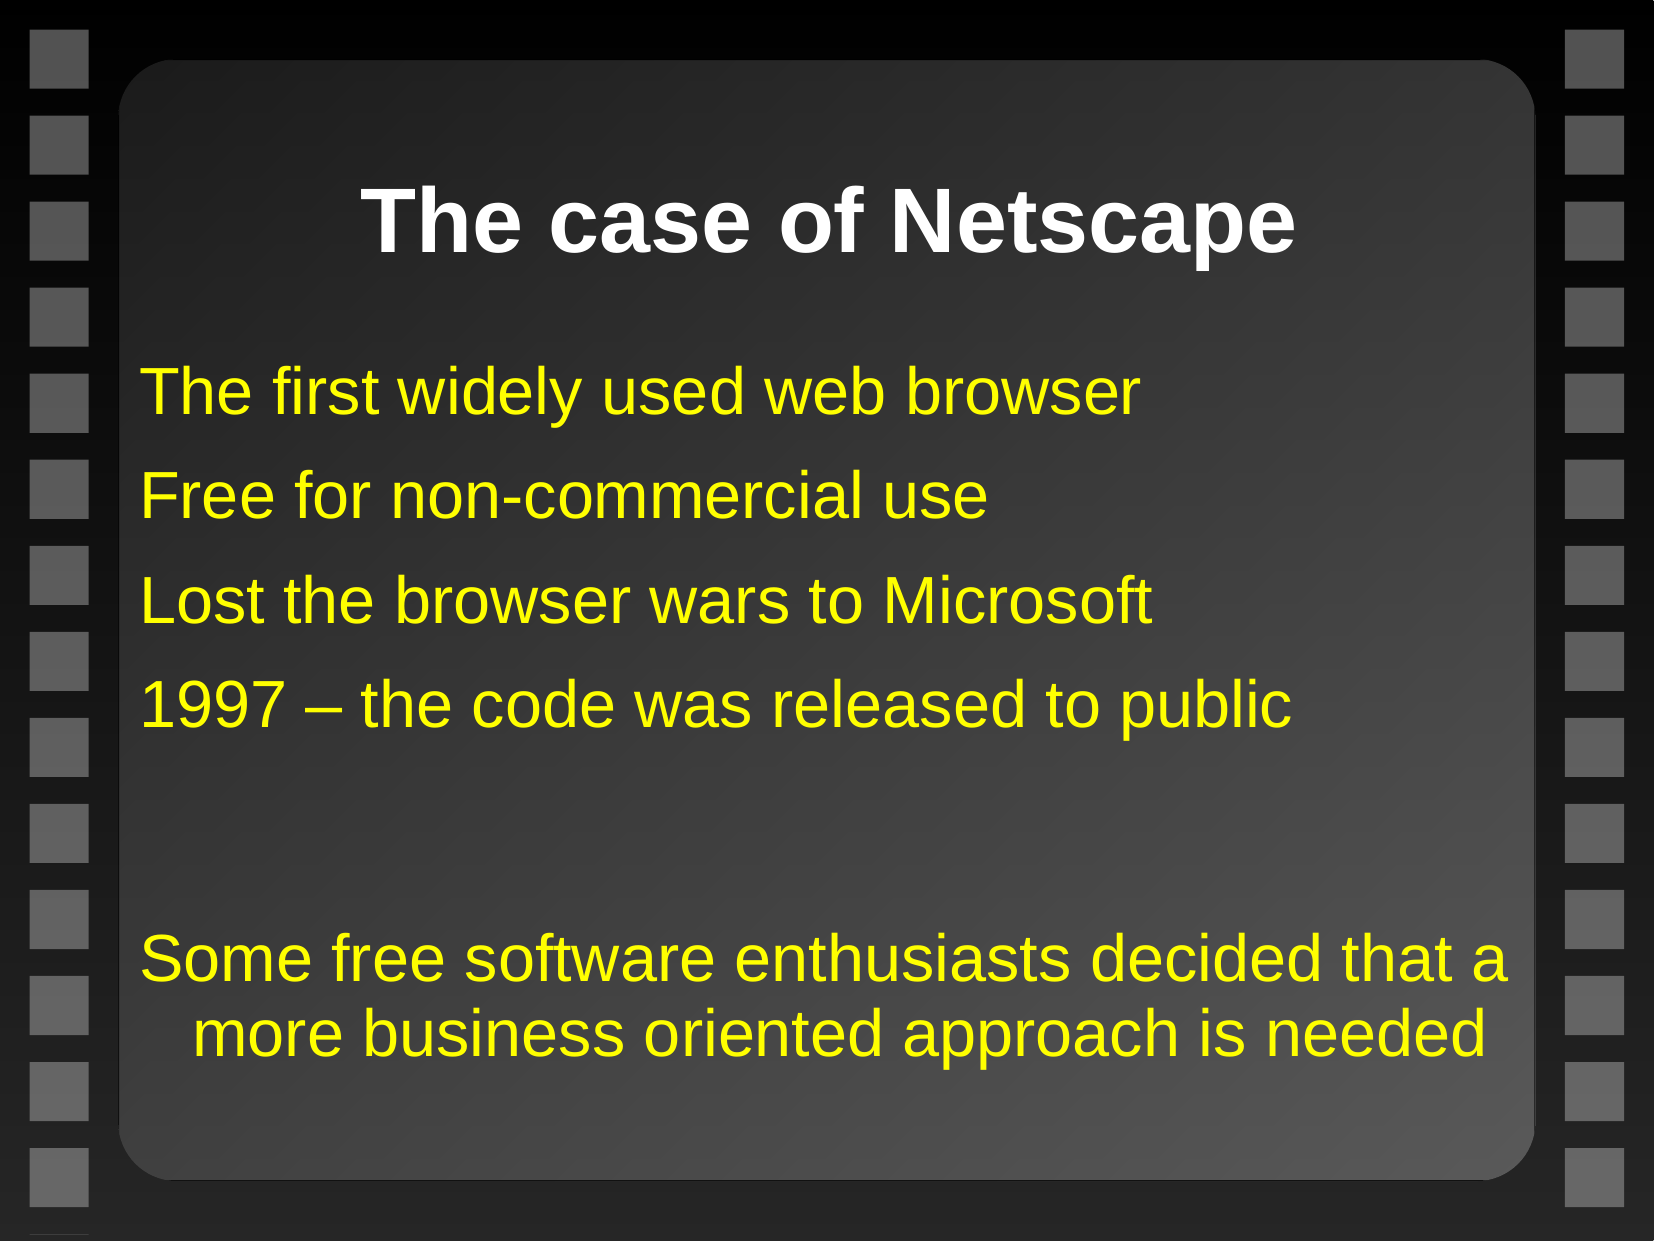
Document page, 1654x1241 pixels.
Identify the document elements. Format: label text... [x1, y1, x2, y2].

title The case of Netscape [123, 117, 1536, 325]
list The first widely used web browser Free for non-commercial use Lost the browser wars to Microsoft 1997 – the code was released to public Some free software enthusiasts decided that a more business oriented approach is needed [121, 354, 1534, 1146]
